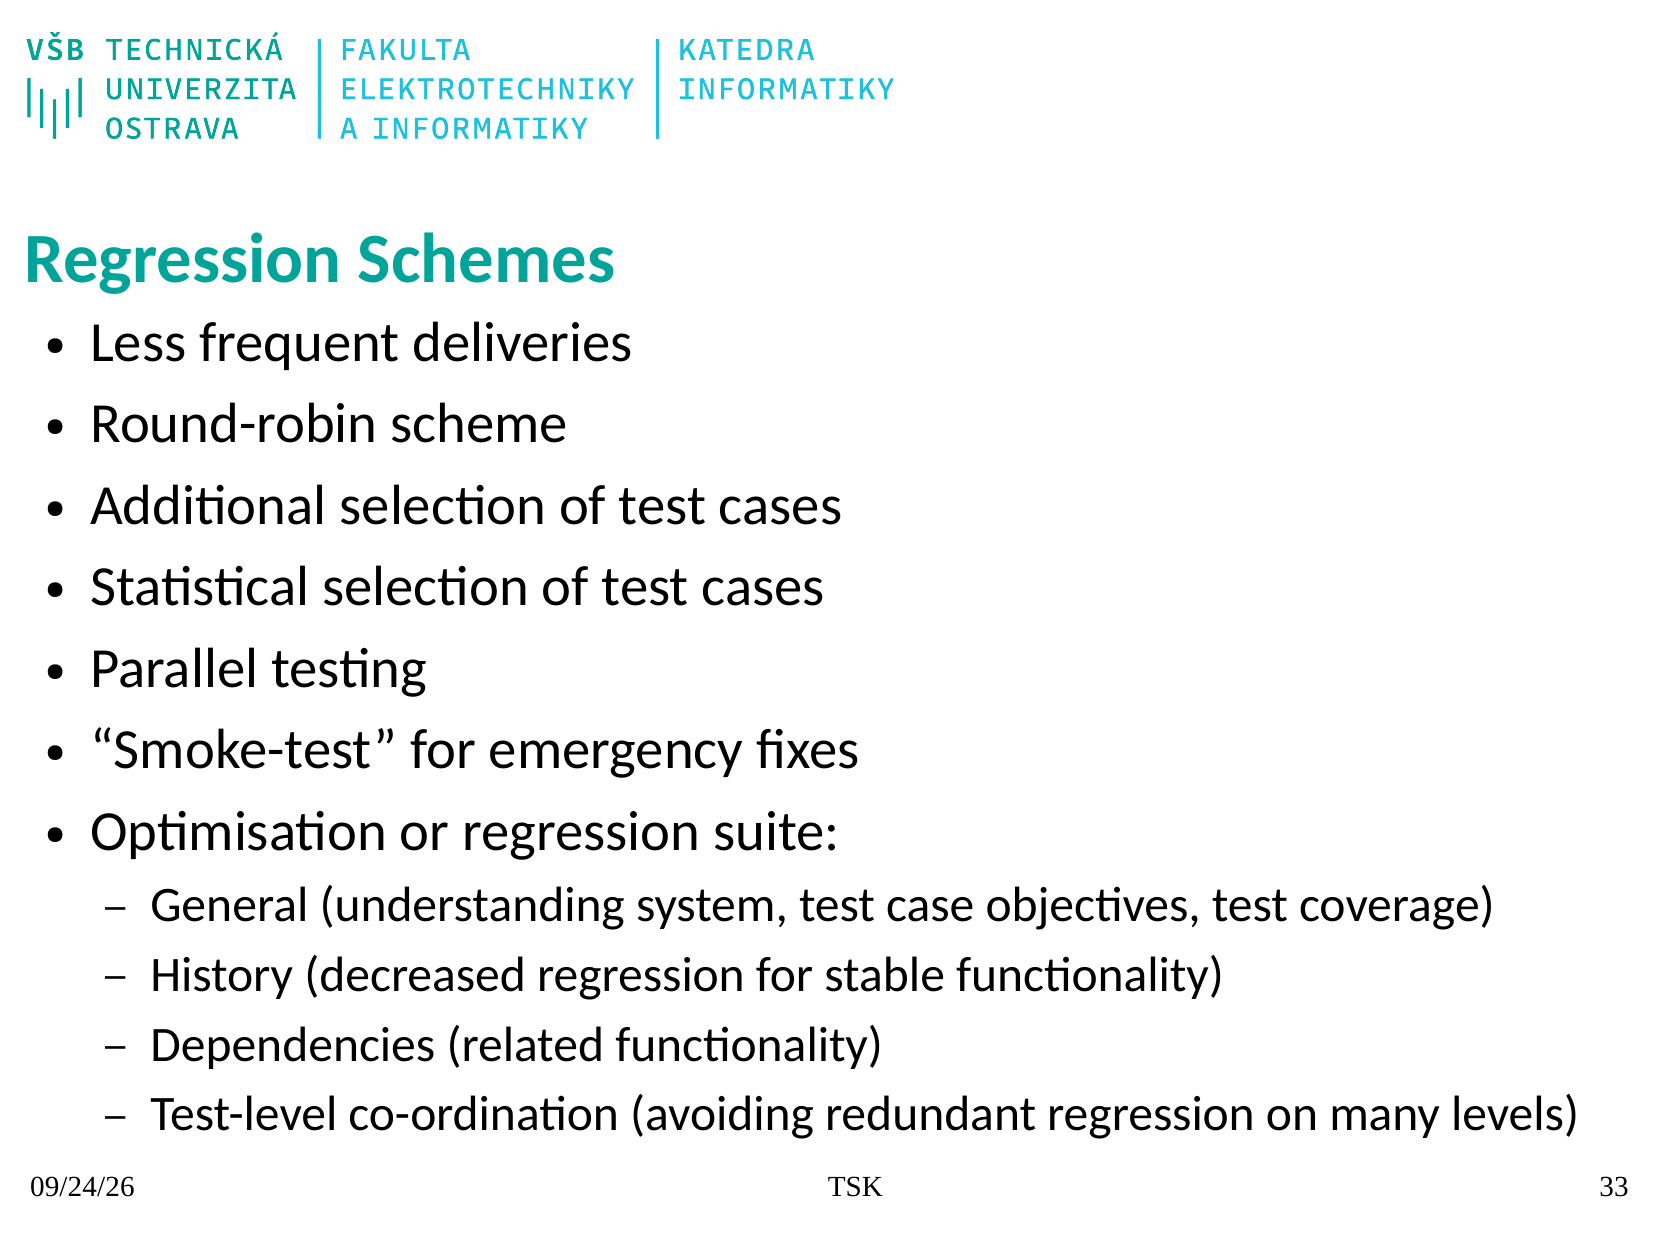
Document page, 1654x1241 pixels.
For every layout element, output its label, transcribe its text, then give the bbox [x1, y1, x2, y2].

picture [26, 31, 894, 139]
list Less frequent deliveries Round-robin scheme Additional selection of test cases Statistical selection of test cases Parallel testing “Smoke-test” for emergency fixes Optimisation or regression suite: General (understanding system, test case objectives, test coverage) History (decreased regression for stable functionality) Dependencies (related functionality) Test-level co-ordination (avoiding redundant regression on many levels) [30, 318, 1629, 1146]
title Regression Schemes [24, 169, 1629, 300]
